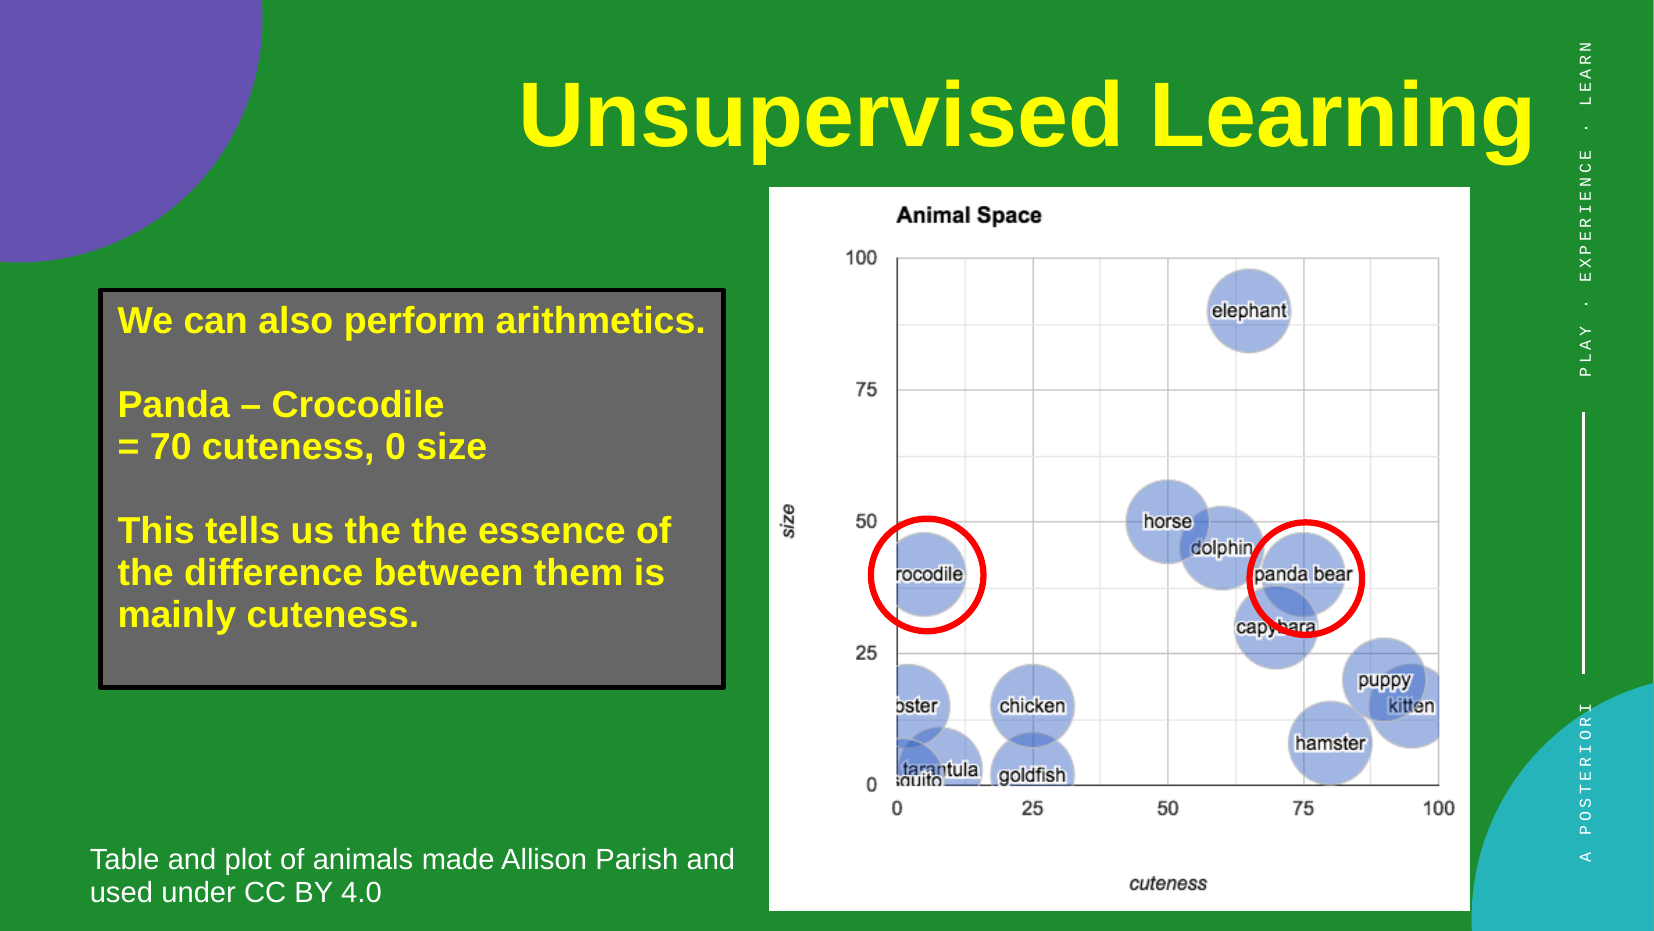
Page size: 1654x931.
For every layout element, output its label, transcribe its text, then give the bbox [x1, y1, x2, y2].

picture [769, 187, 1470, 911]
text_box We can also perform arithmetics. Panda – Crocodile = 70 cuteness, 0 size This tells us the the essence of the difference between them is mainly cuteness. [100, 289, 690, 688]
text_box Table and plot of animals made Allison Parish and used under CC BY 4.0 [75, 835, 821, 931]
title Unsupervised Learning [262, 37, 1538, 193]
